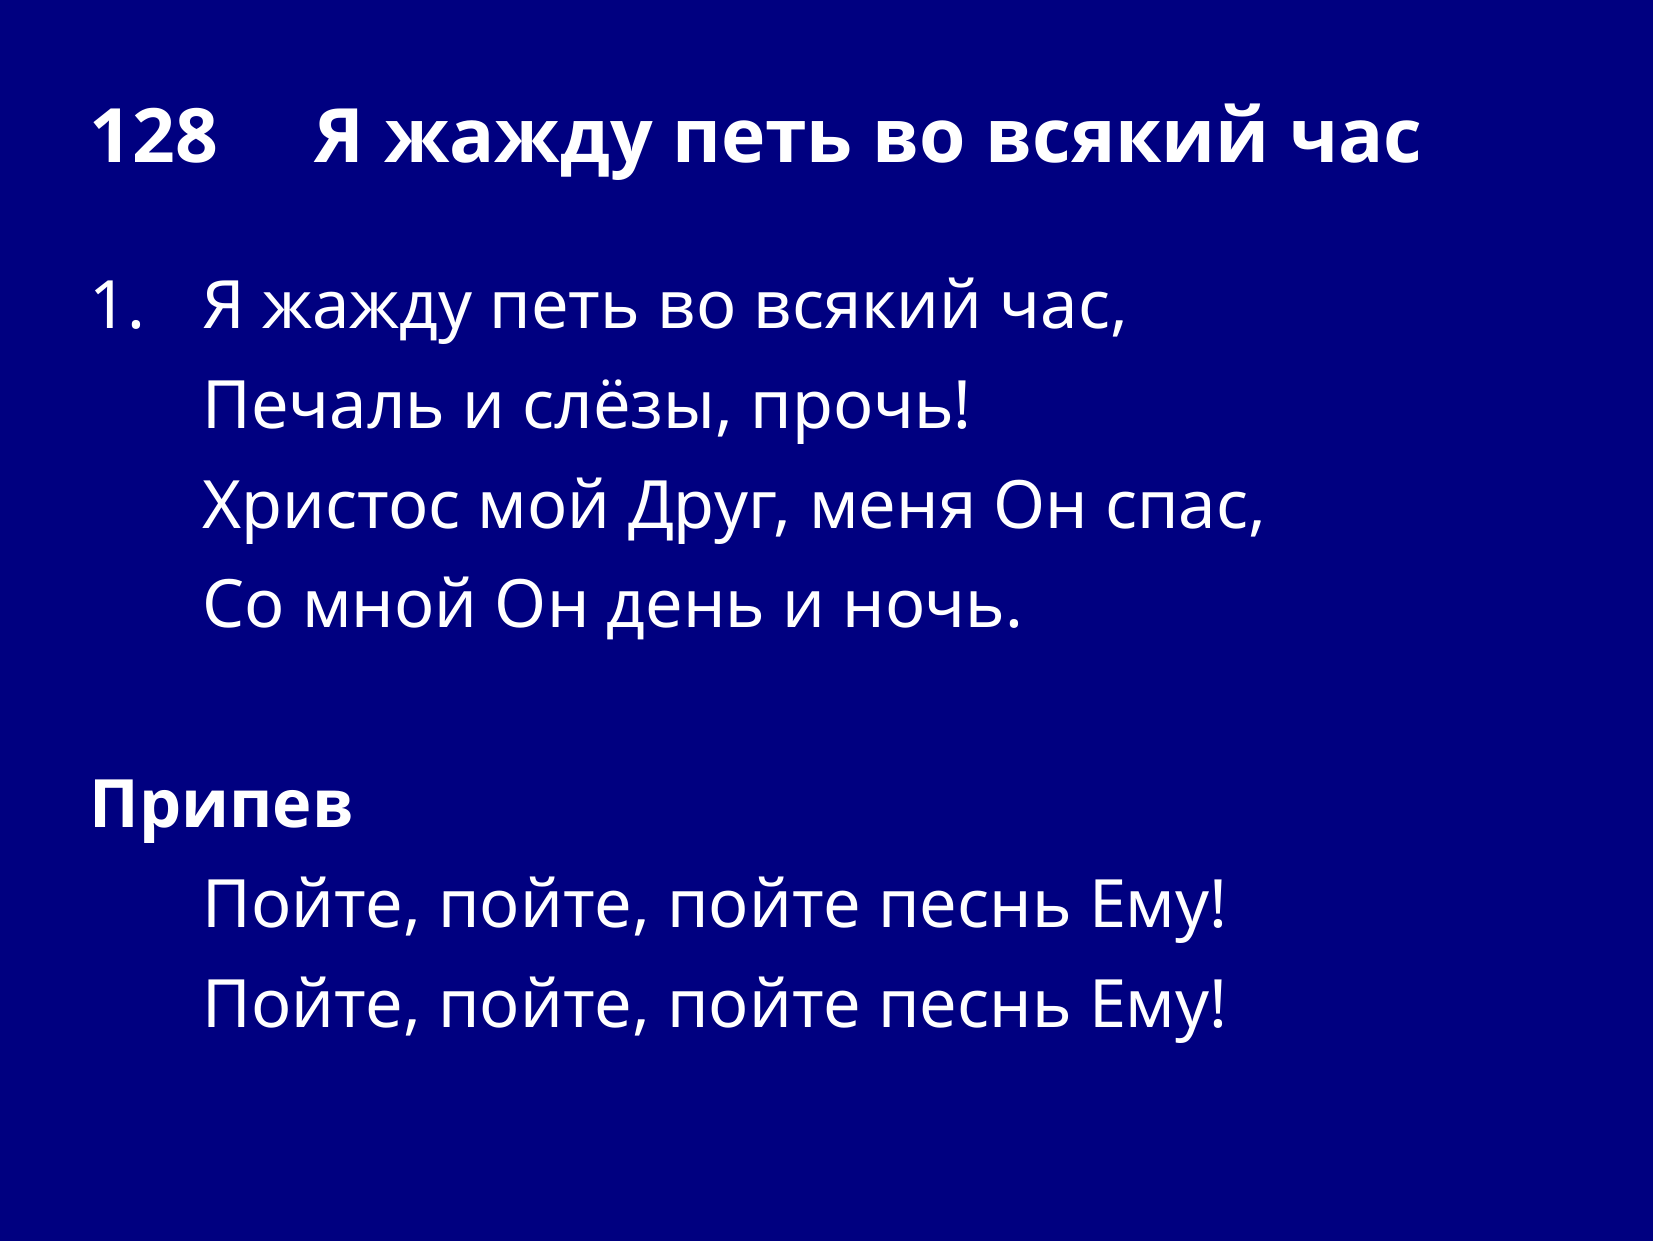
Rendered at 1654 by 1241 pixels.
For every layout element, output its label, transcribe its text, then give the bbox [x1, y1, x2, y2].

text_box 128 Я жажду петь во всякий час [75, 75, 1653, 188]
text_box 1. Я жажду петь во всякий час, Печаль и слёзы, прочь! Христос мой Друг, меня Он спас, Со мной Он день и ночь. Припев Пойте, пойте, пойте песнь Ему! Пойте, пойте, пойте песнь Ему! [75, 188, 1576, 1163]
